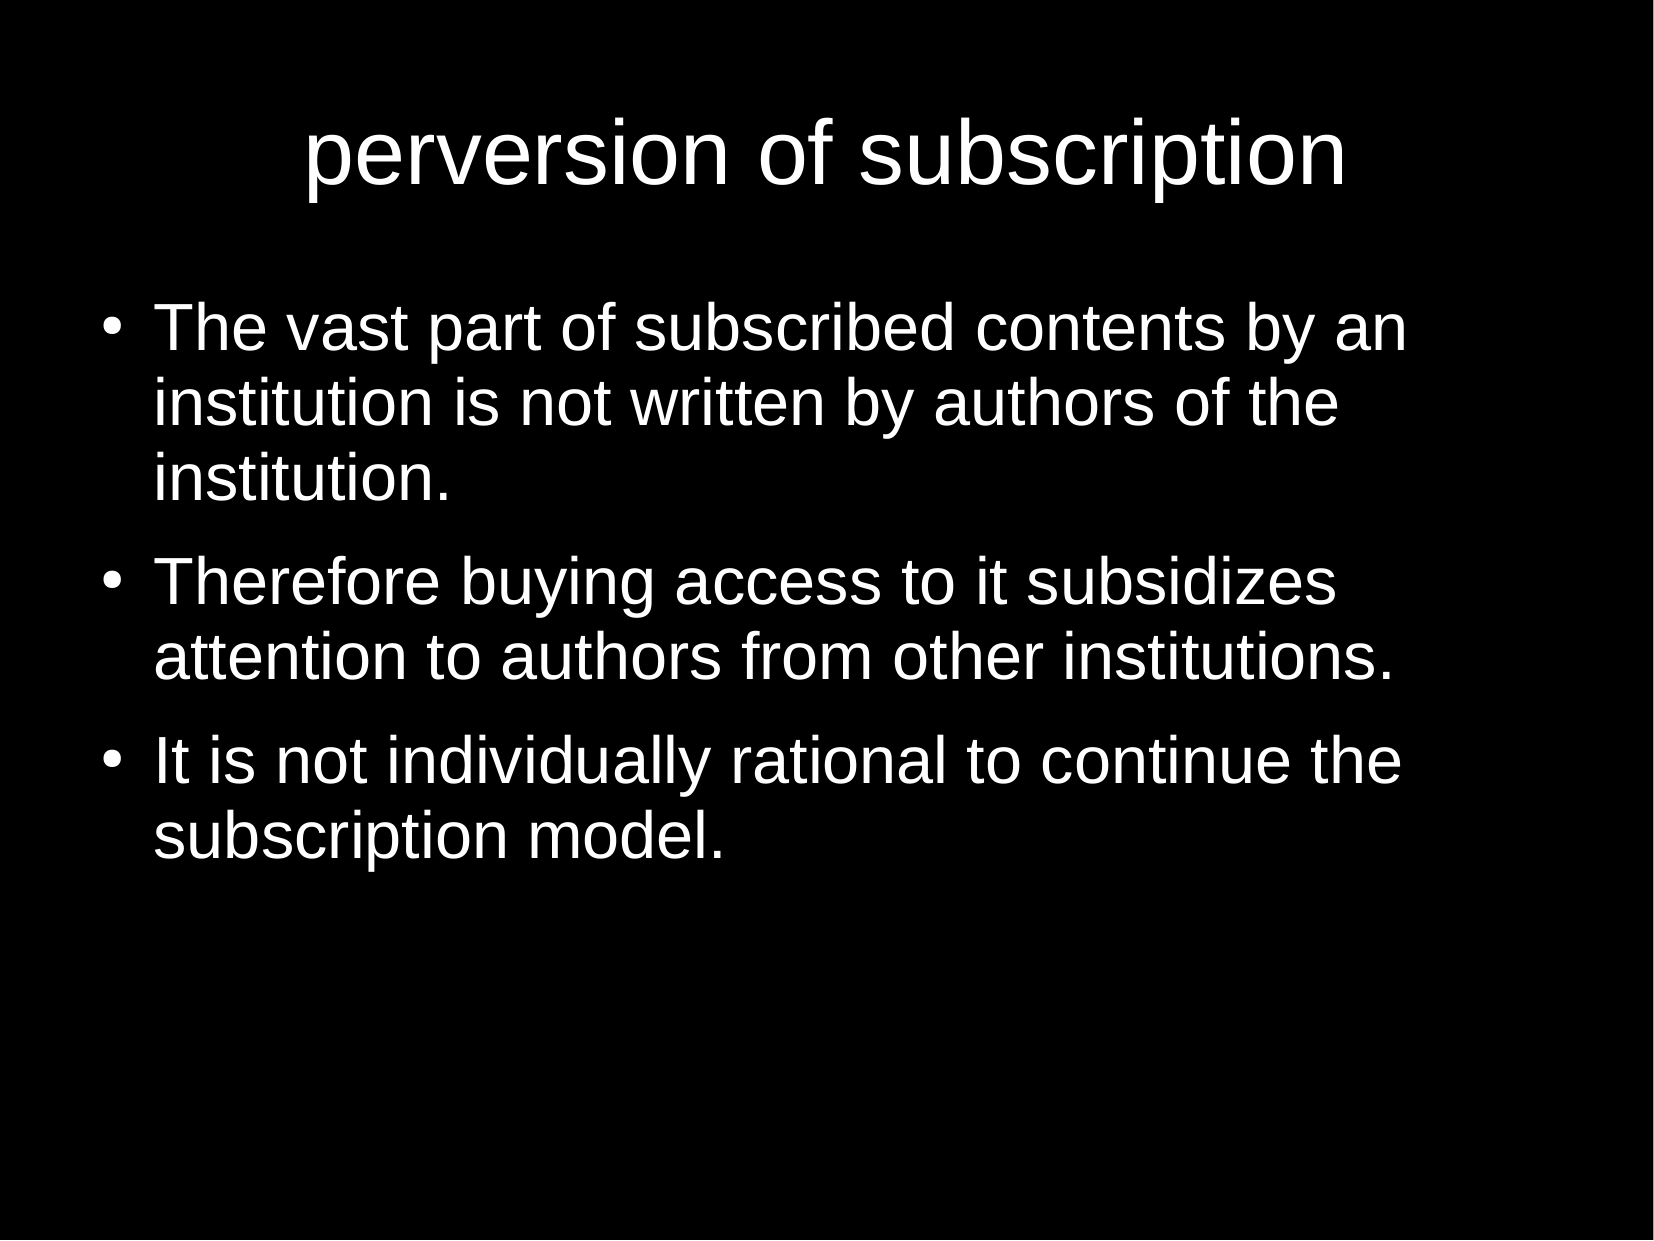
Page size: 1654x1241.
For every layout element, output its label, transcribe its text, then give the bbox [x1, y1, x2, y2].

list The vast part of subscribed contents by an institution is not written by authors of the institution. Therefore buying access to it subsidizes attention to authors from other institutions. It is not individually rational to continue the subscription model. [82, 290, 1571, 1010]
title perversion of subscription [82, 49, 1571, 257]
